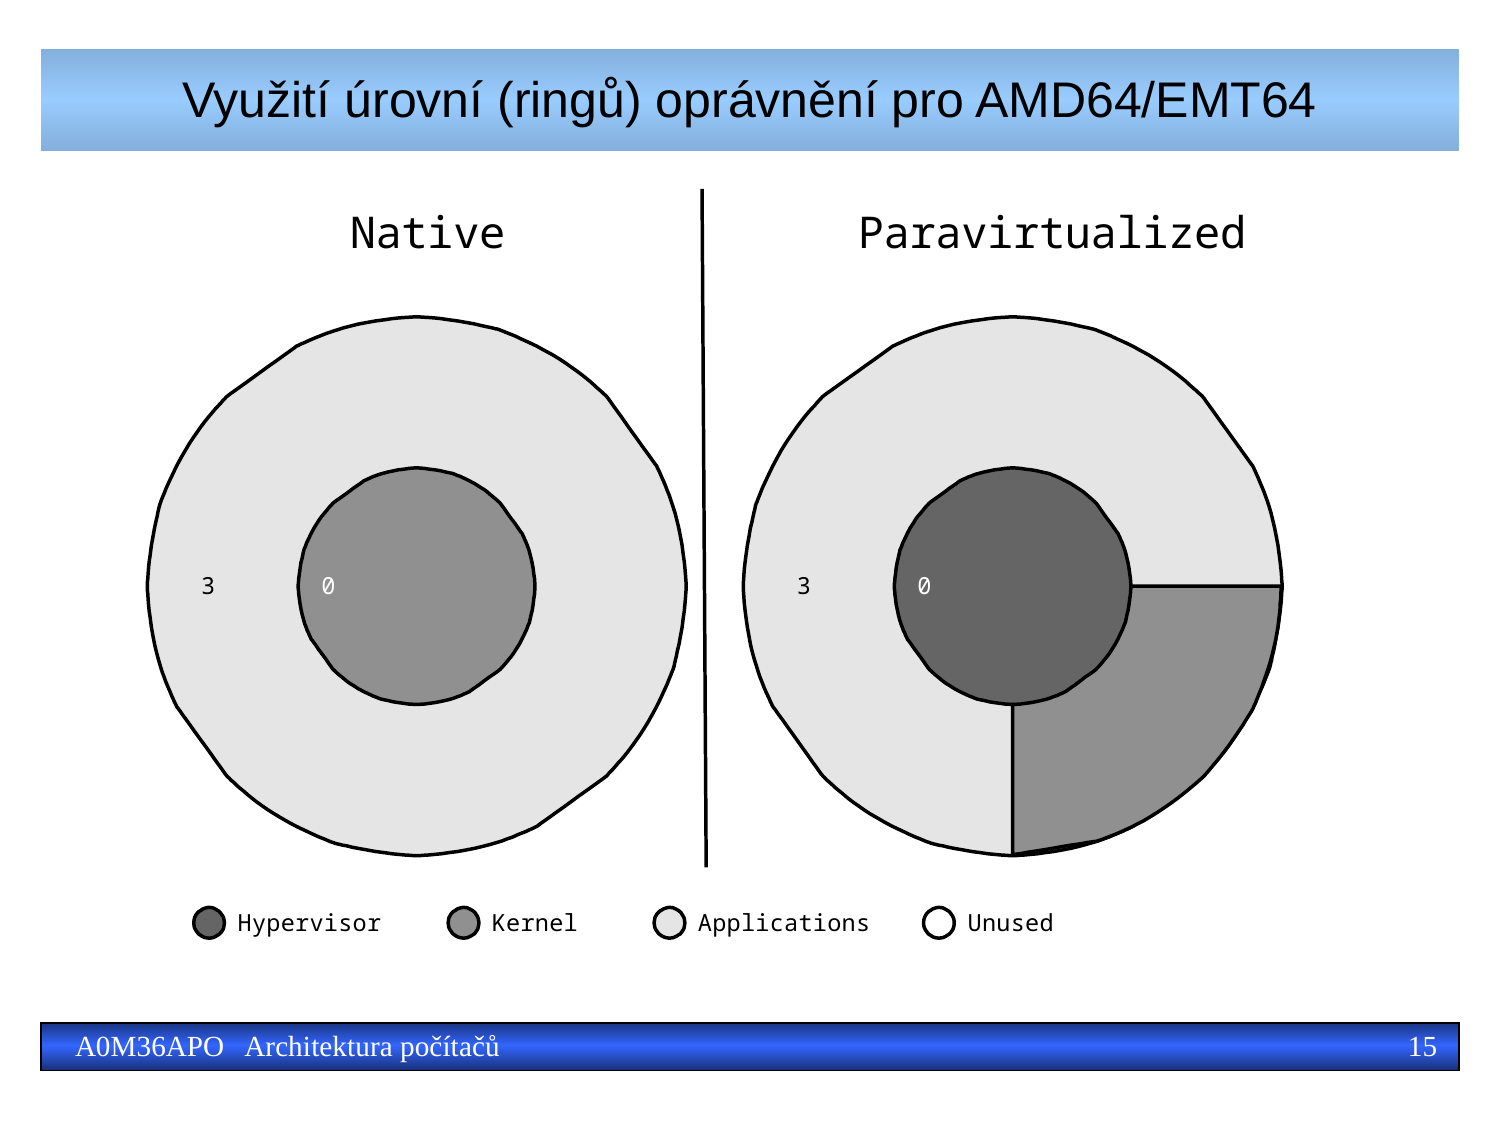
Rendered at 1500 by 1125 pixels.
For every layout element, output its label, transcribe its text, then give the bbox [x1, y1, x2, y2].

title Využití úrovní (ringů) oprávnění pro AMD64/EMT64 [41, 49, 1459, 151]
picture [133, 174, 1351, 955]
